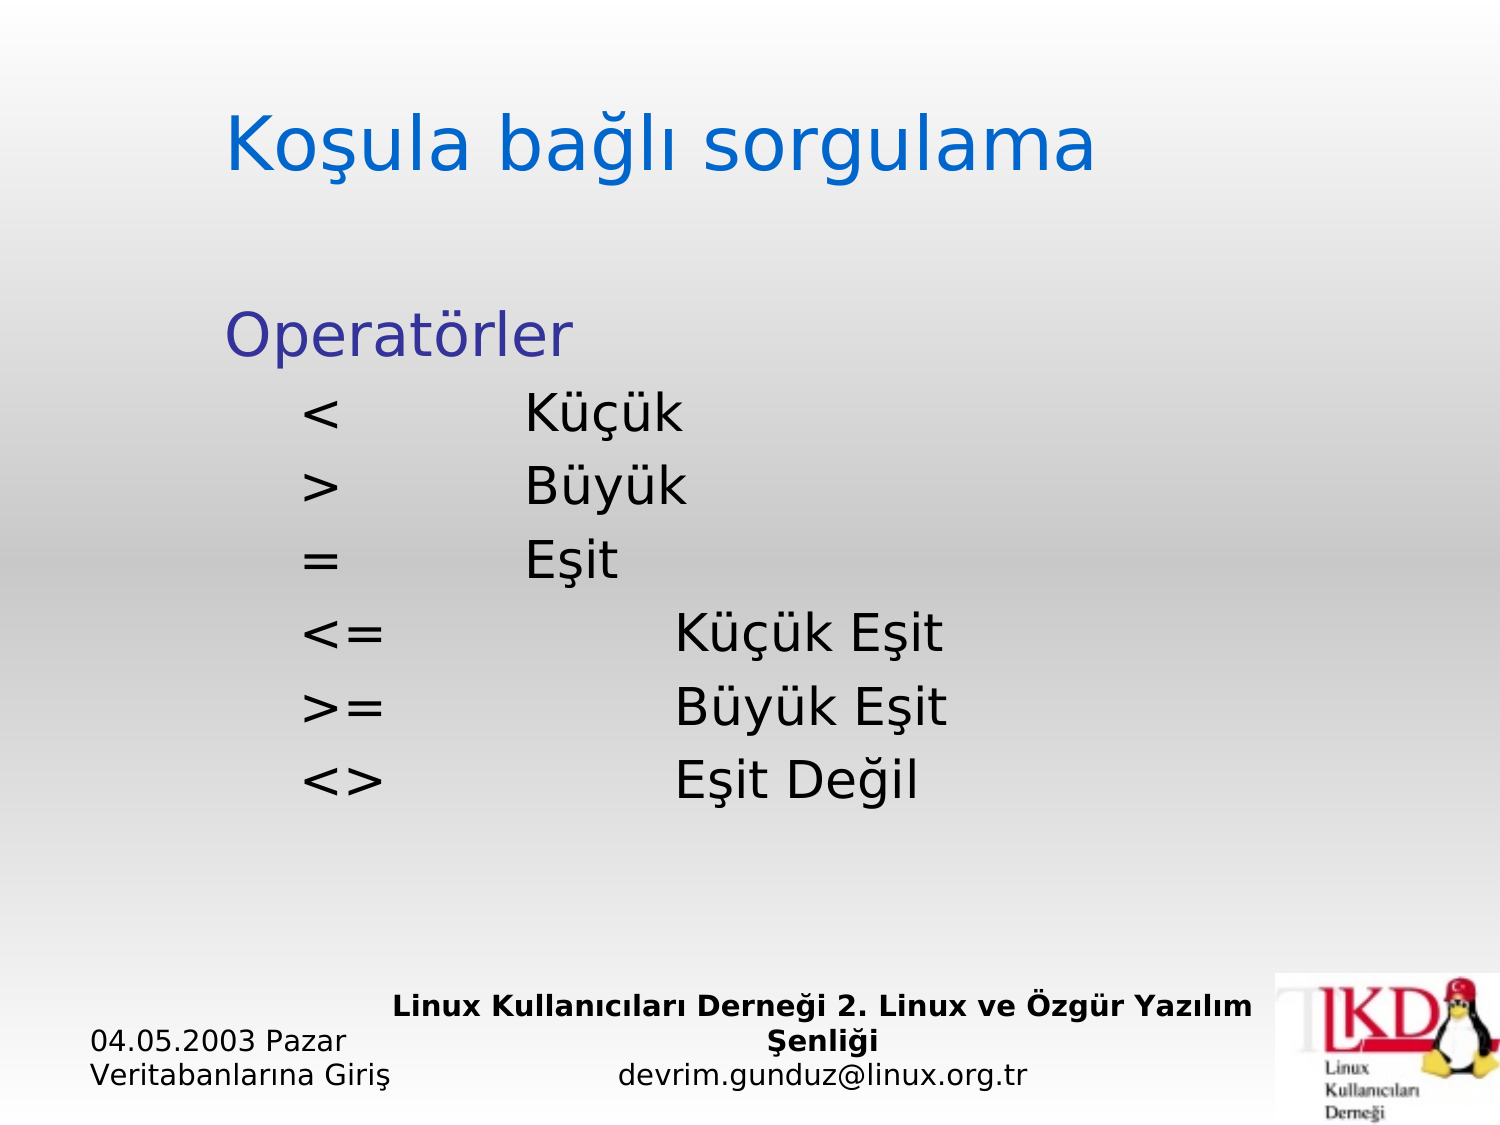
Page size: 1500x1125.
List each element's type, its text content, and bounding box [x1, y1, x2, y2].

list Operatörler < Küçük > Büyük = Eşit <= Küçük Eşit >= Büyük Eşit <> Eşit Değil [224, 299, 1425, 975]
picture [1275, 973, 1500, 1125]
title Koşula bağlı sorgulama [224, 49, 1425, 238]
